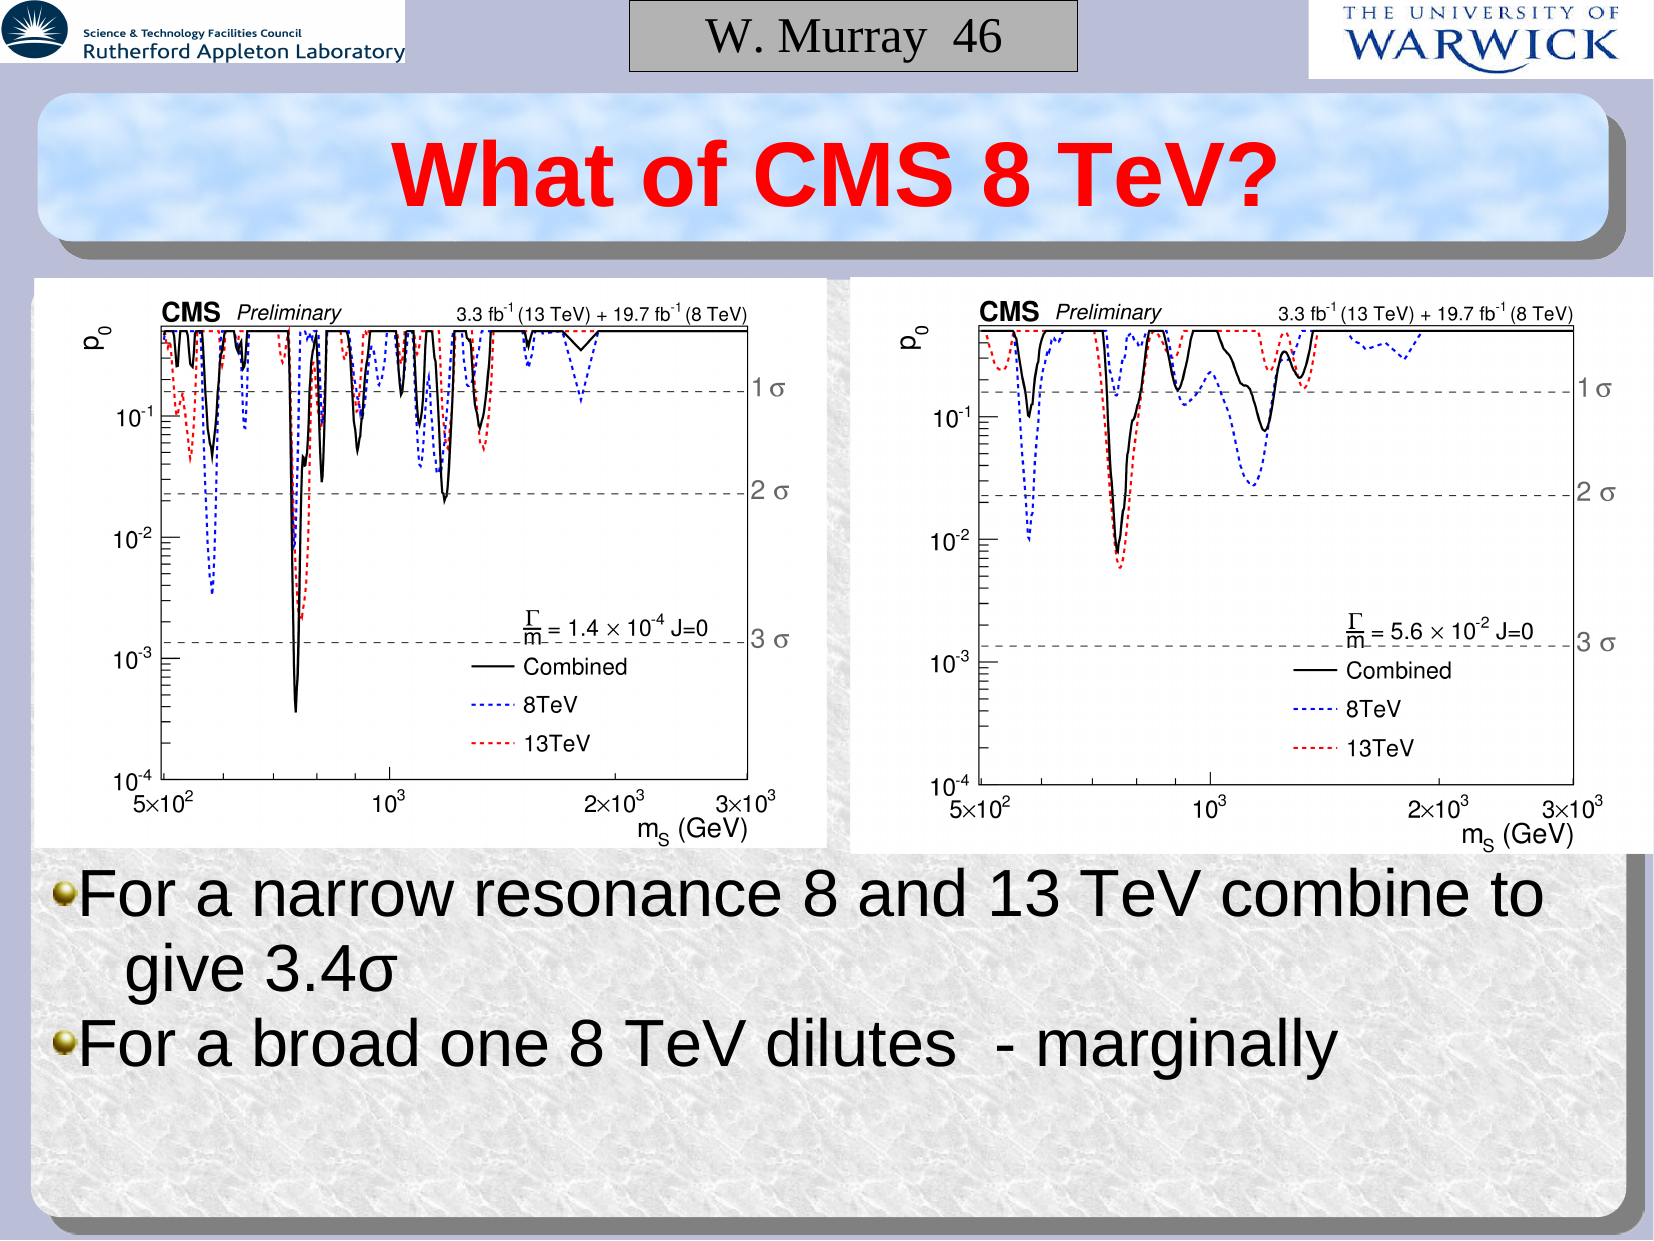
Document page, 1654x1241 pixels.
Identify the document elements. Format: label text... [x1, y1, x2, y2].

picture [37, 93, 1609, 242]
picture [30, 277, 1654, 1218]
picture [1308, 0, 1654, 79]
list For a narrow resonance 8 and 13 TeV combine to give 3.4σ For a broad one 8 TeV dilutes - marginally [53, 855, 1588, 1193]
title What of CMS 8 TeV? [90, 101, 1584, 249]
picture [0, 0, 405, 63]
